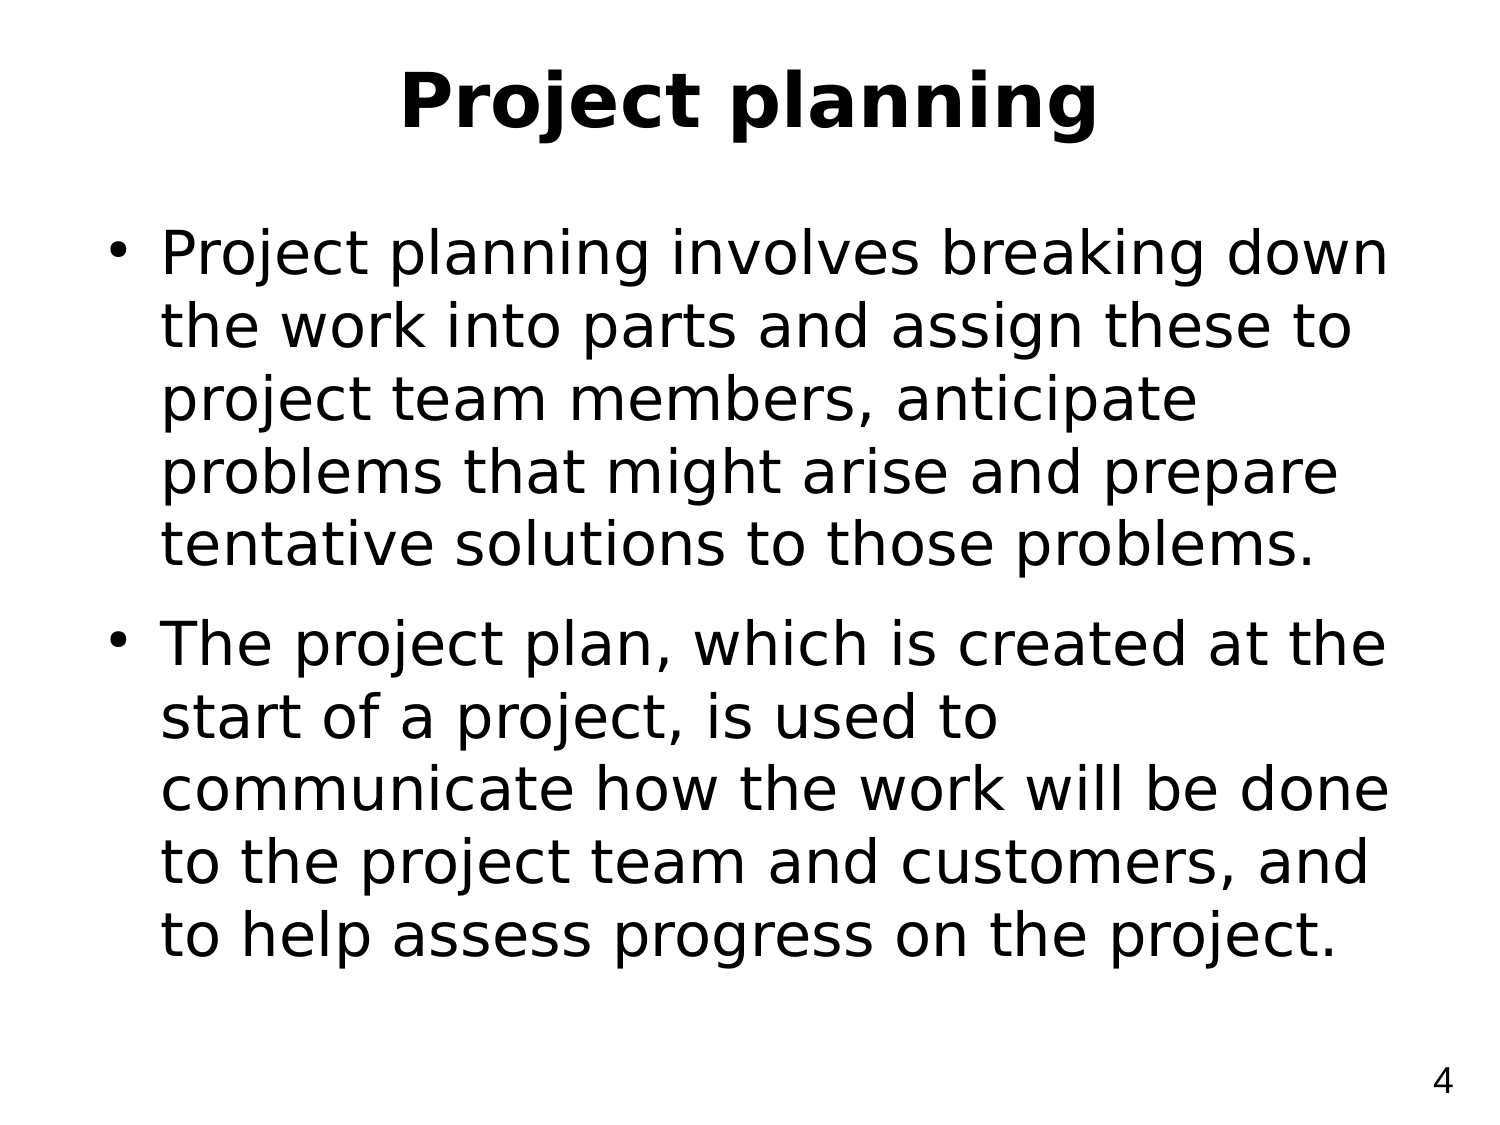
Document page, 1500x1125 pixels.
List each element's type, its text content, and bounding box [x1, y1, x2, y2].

list Project planning involves breaking down the work into parts and assign these to project team members, anticipate problems that might arise and prepare tentative solutions to those problems. The project plan, which is created at the start of a project, is used to communicate how the work will be done to the project team and customers, and to help assess progress on the project. [75, 206, 1425, 1093]
title Project planning [75, 44, 1425, 177]
